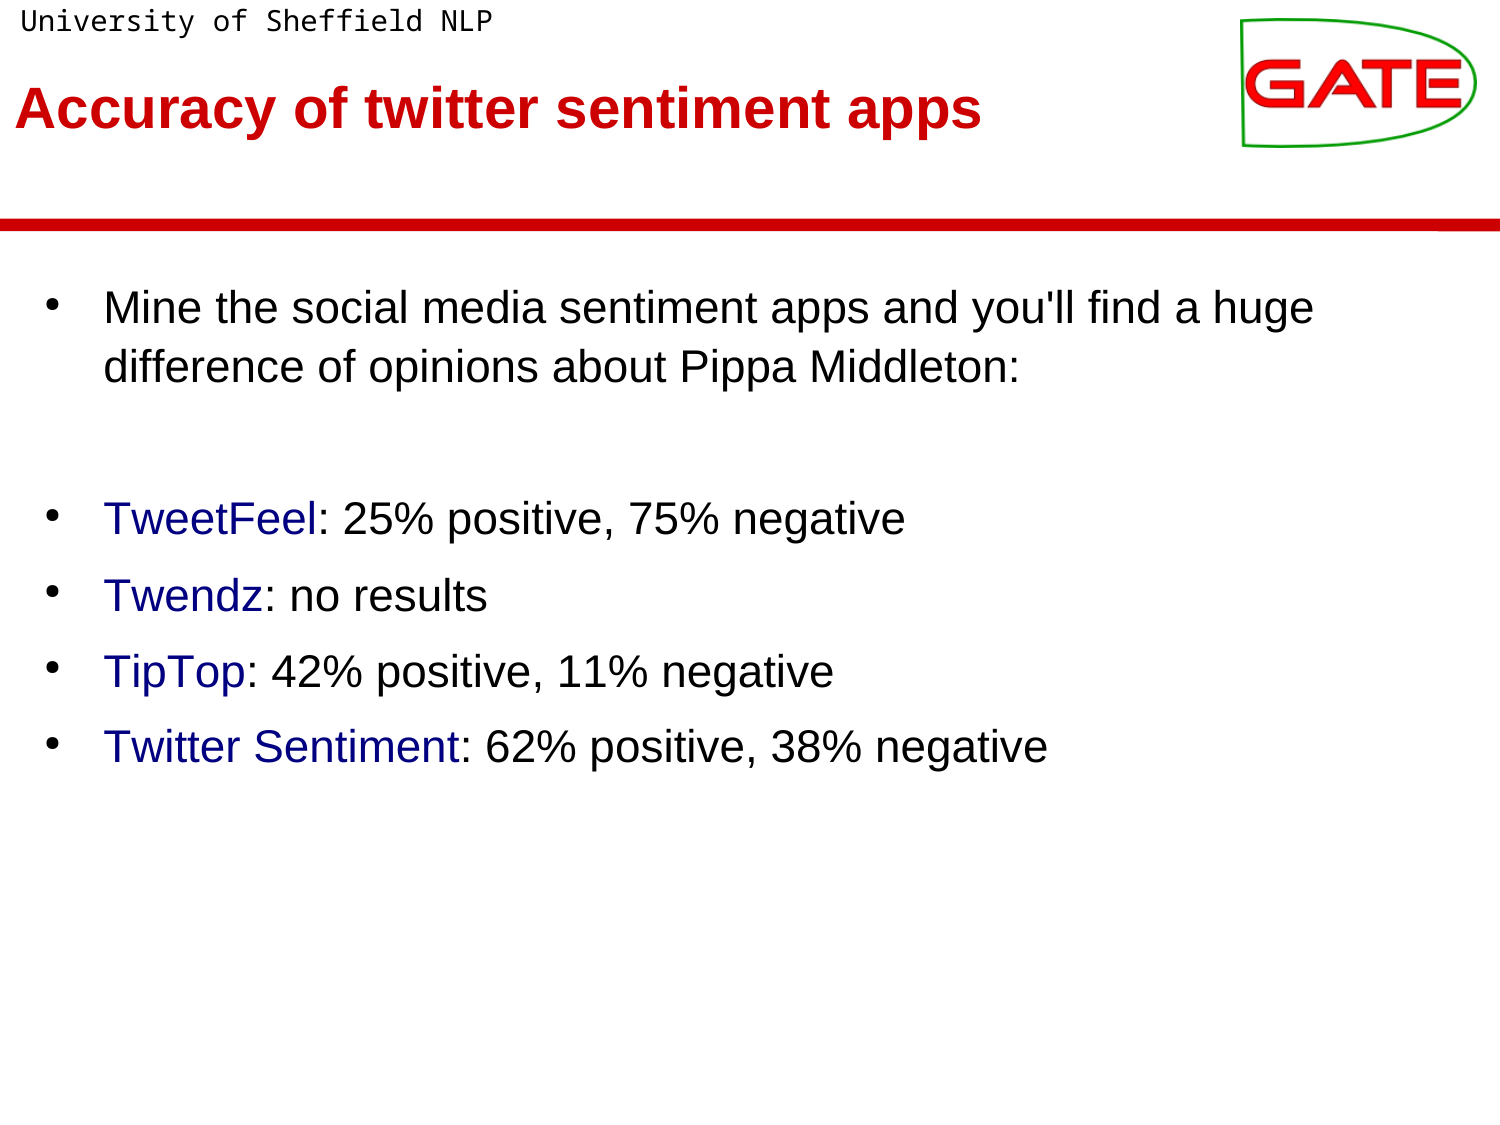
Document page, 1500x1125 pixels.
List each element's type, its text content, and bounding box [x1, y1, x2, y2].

list Mine the social media sentiment apps and you'll find a huge difference of opinions about Pippa Middleton: TweetFeel: 25% positive, 75% negative Twendz: no results TipTop: 42% positive, 11% negative Twitter Sentiment: 62% positive, 38% negative [29, 265, 1477, 1040]
title Accuracy of twitter sentiment apps [0, 4, 1239, 213]
picture [1240, 18, 1477, 148]
